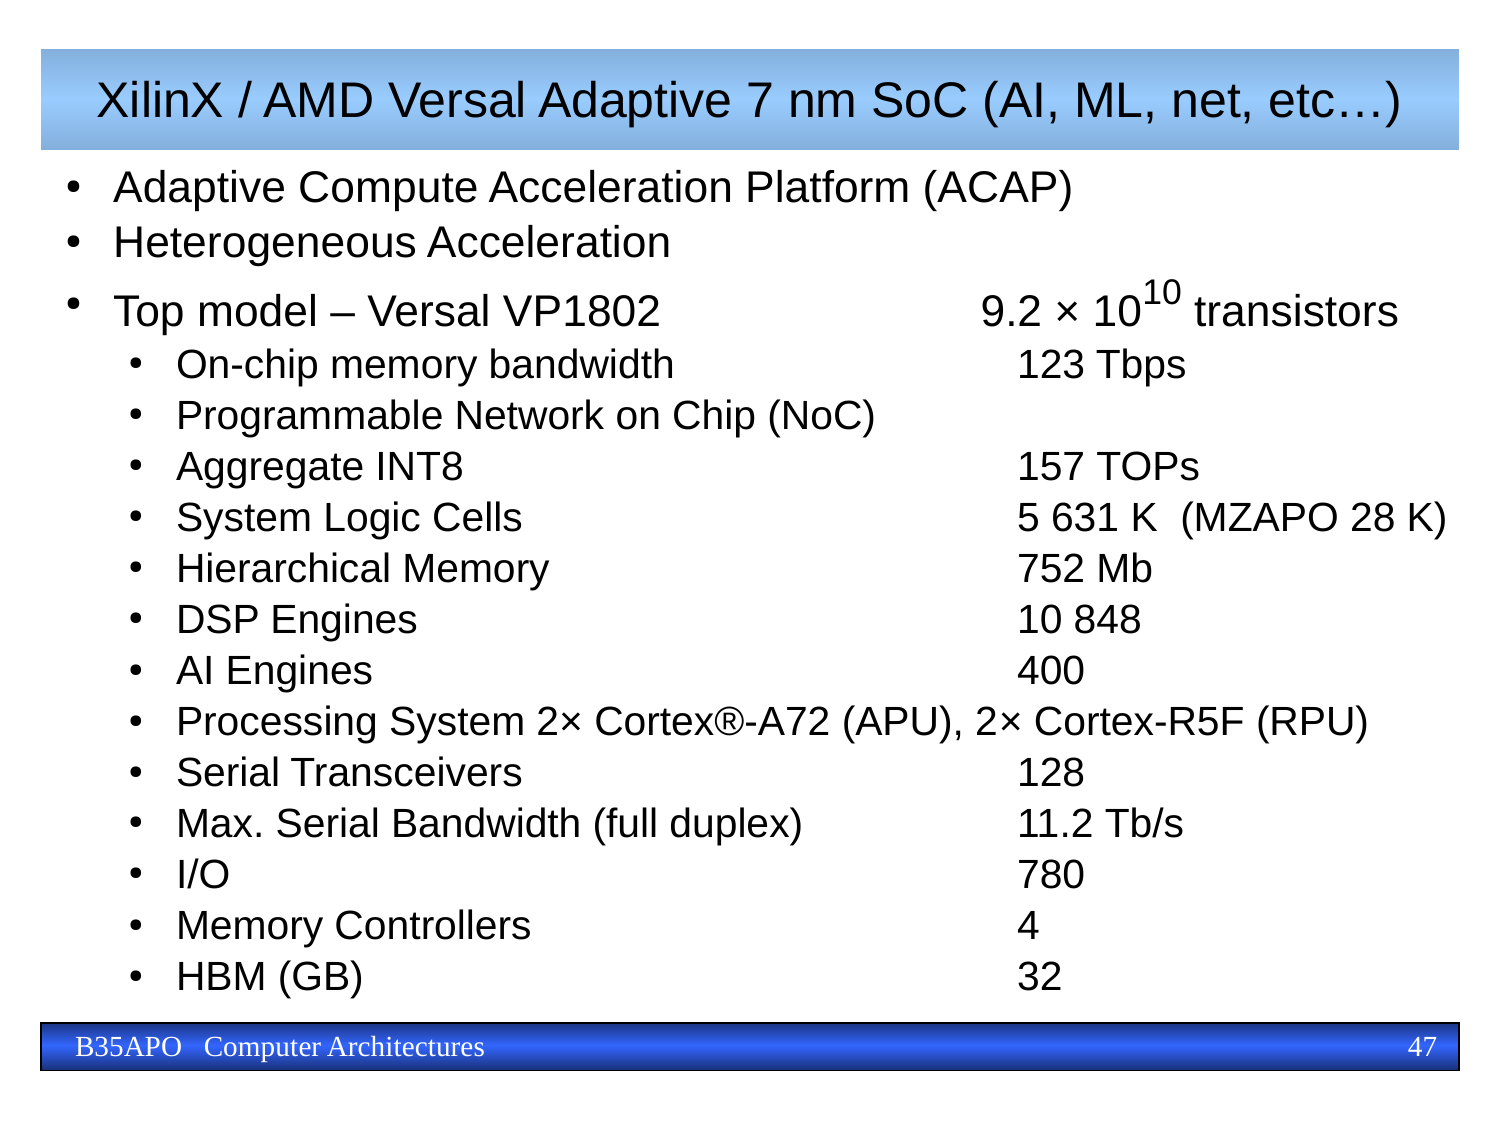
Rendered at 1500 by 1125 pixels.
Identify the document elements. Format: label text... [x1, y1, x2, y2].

list Adaptive Compute Acceleration Platform (ACAP) Heterogeneous Acceleration Top model – Versal VP1802 9.2 × 1010 transistors On-chip memory bandwidth 123 Tbps Programmable Network on Chip (NoC) Aggregate INT8 157 TOPs System Logic Cells 5 631 K (MZAPO 28 K) Hierarchical Memory 752 Mb DSP Engines 10 848 AI Engines 400 Processing System 2× Cortex®-A72 (APU), 2× Cortex-R5F (RPU) Serial Transceivers 128 Max. Serial Bandwidth (full duplex) 11.2 Tb/s I/O 780 Memory Controllers 4 HBM (GB) 32 [49, 162, 1463, 1013]
title XilinX / AMD Versal Adaptive 7 nm SoC (AI, ML, net, etc…) [41, 49, 1459, 150]
